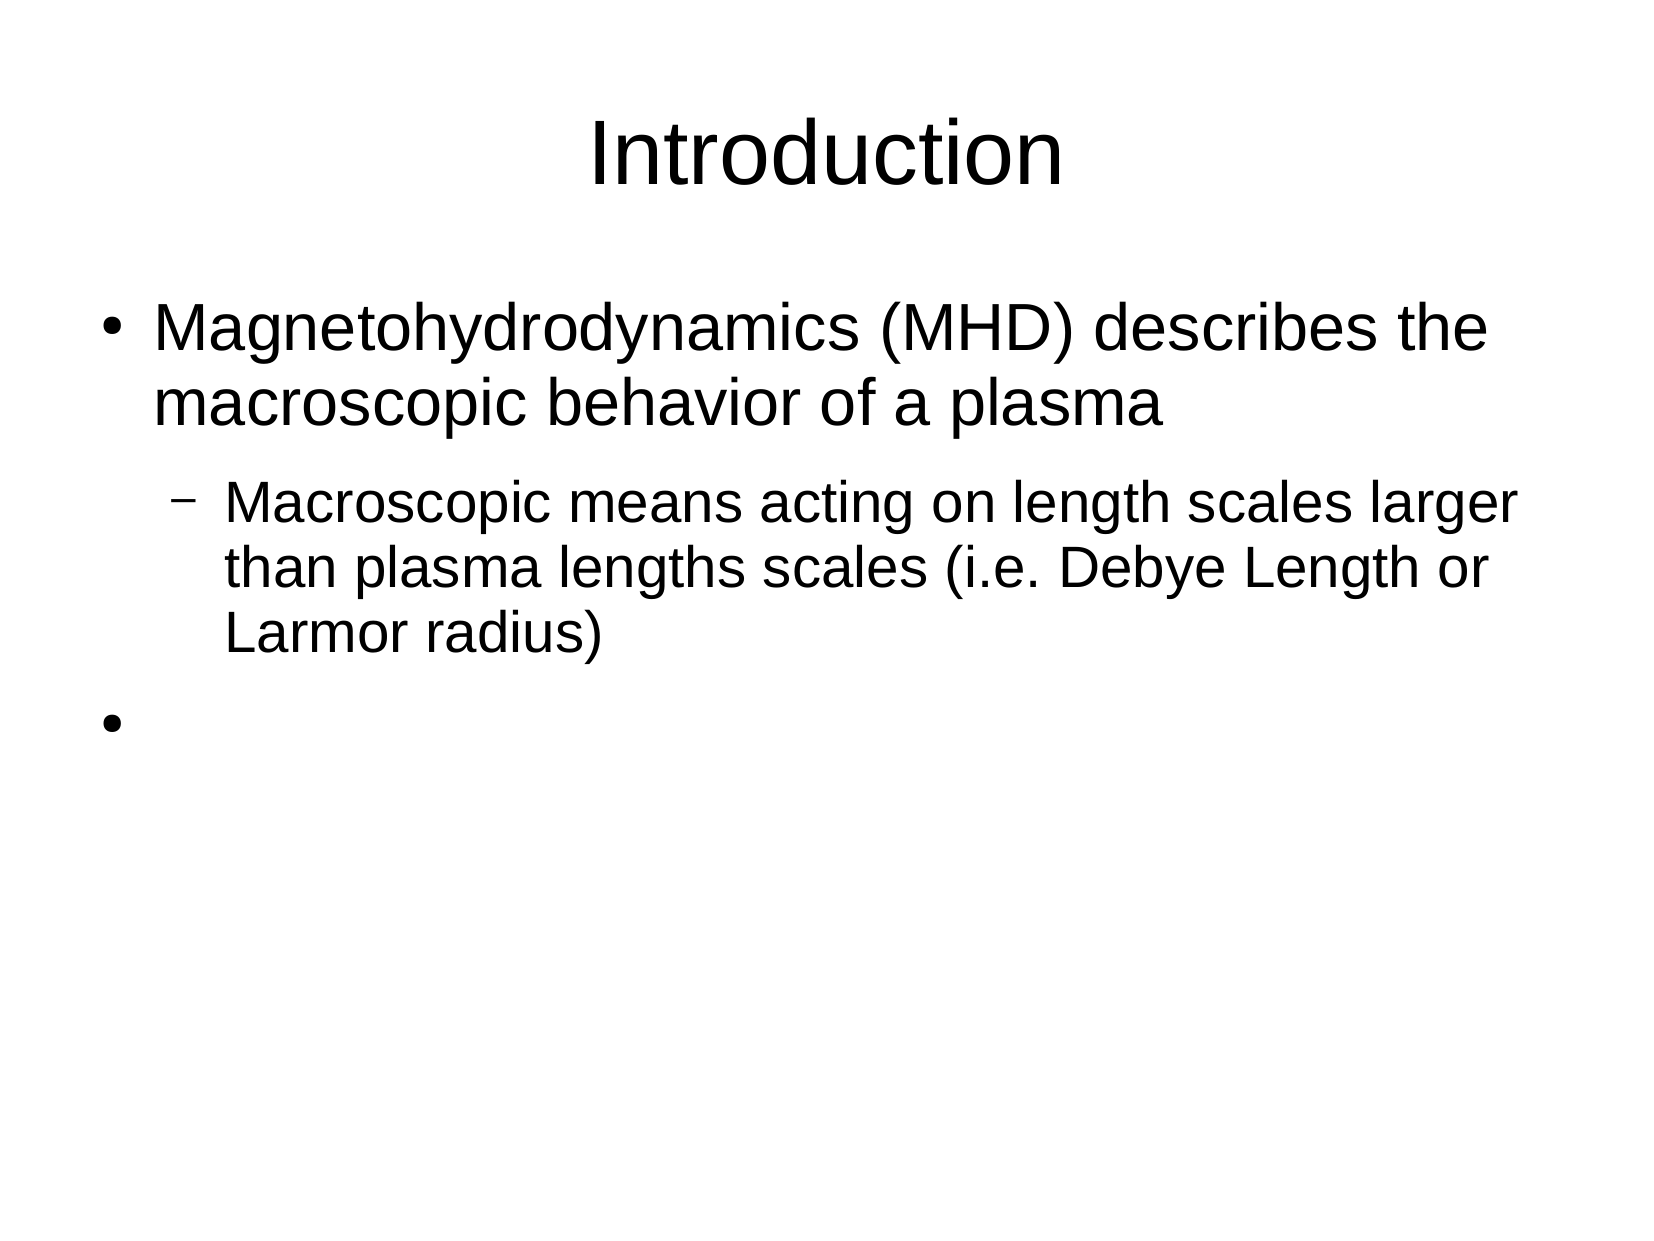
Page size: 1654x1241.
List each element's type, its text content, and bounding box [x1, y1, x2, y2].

list Magnetohydrodynamics (MHD) describes the macroscopic behavior of a plasma Macroscopic means acting on length scales larger than plasma lengths scales (i.e. Debye Length or Larmor radius) [82, 290, 1538, 1010]
title Introduction [82, 49, 1571, 257]
